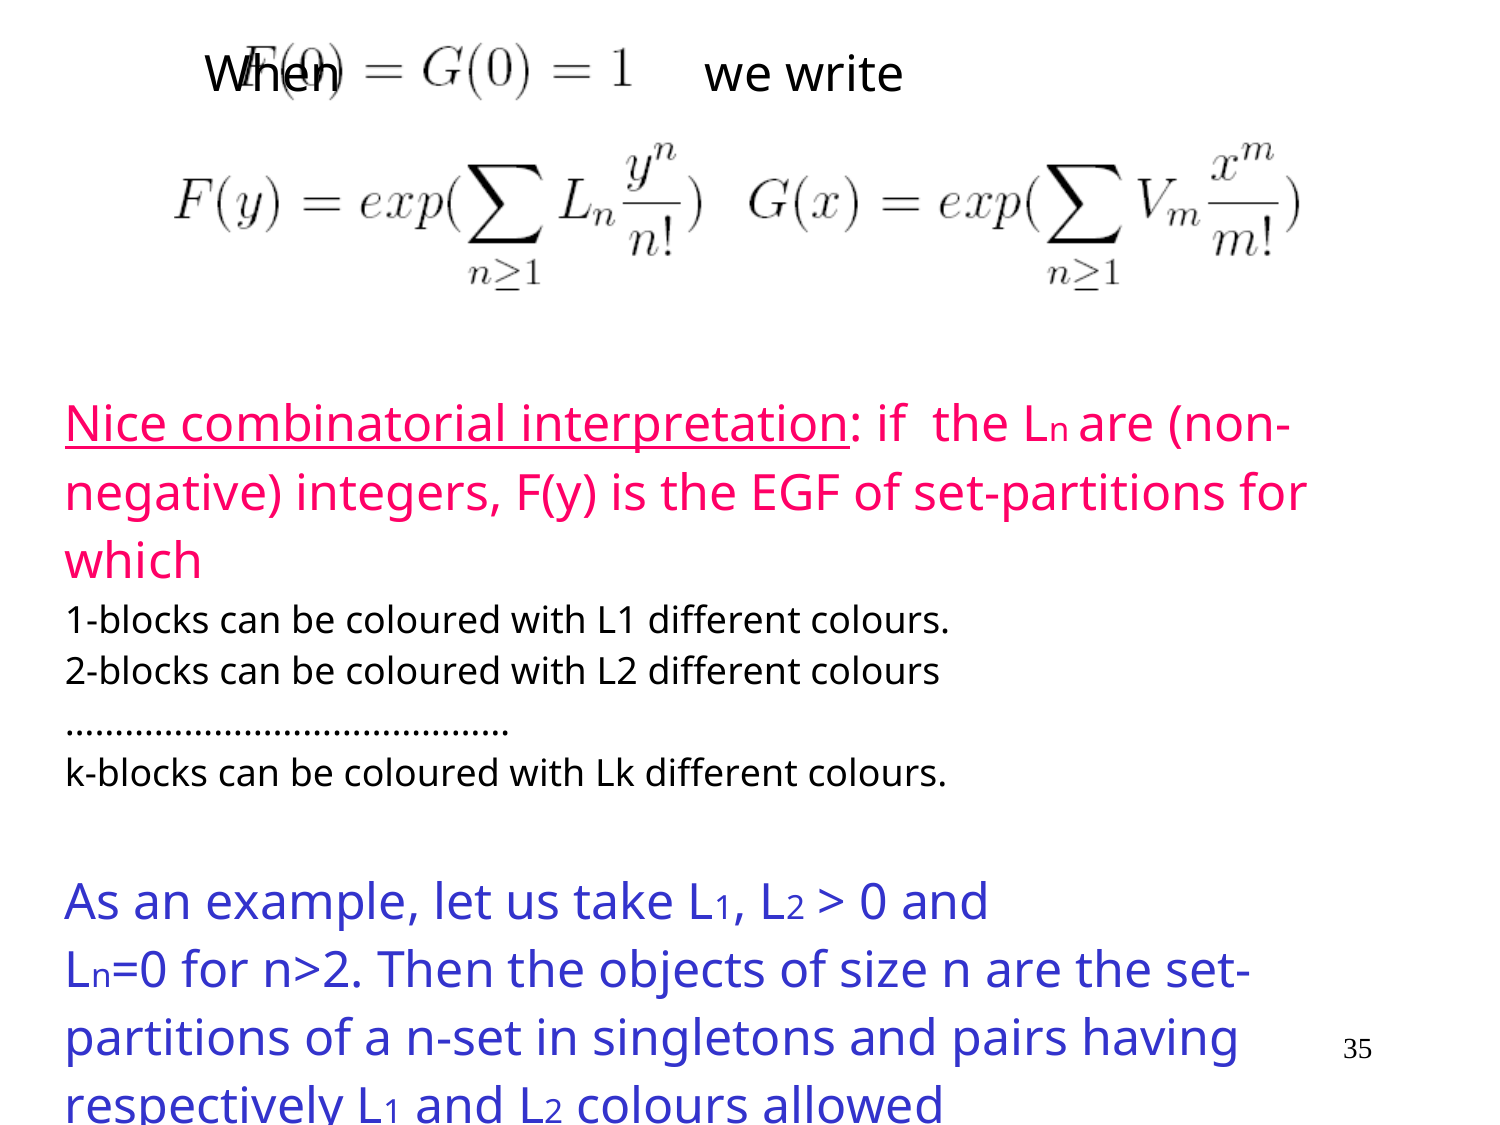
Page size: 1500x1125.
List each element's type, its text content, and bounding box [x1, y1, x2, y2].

text_box When we write [189, 30, 921, 114]
picture [174, 132, 1307, 300]
text_box Nice combinatorial interpretation: if the Ln are (non-negative) integers, F(y) is the EGF of set-partitions for which 1-blocks can be coloured with L1 different colours. 2-blocks can be coloured with L2 different colours ……………………………………… k-blocks can be coloured with Lk different colours. As an example, let us take L1, L2 > 0 and Ln=0 for n>2. Then the objects of size n are the set-partitions of a n-set in singletons and pairs having respectively L1 and L2 colours allowed [49, 312, 1413, 1125]
